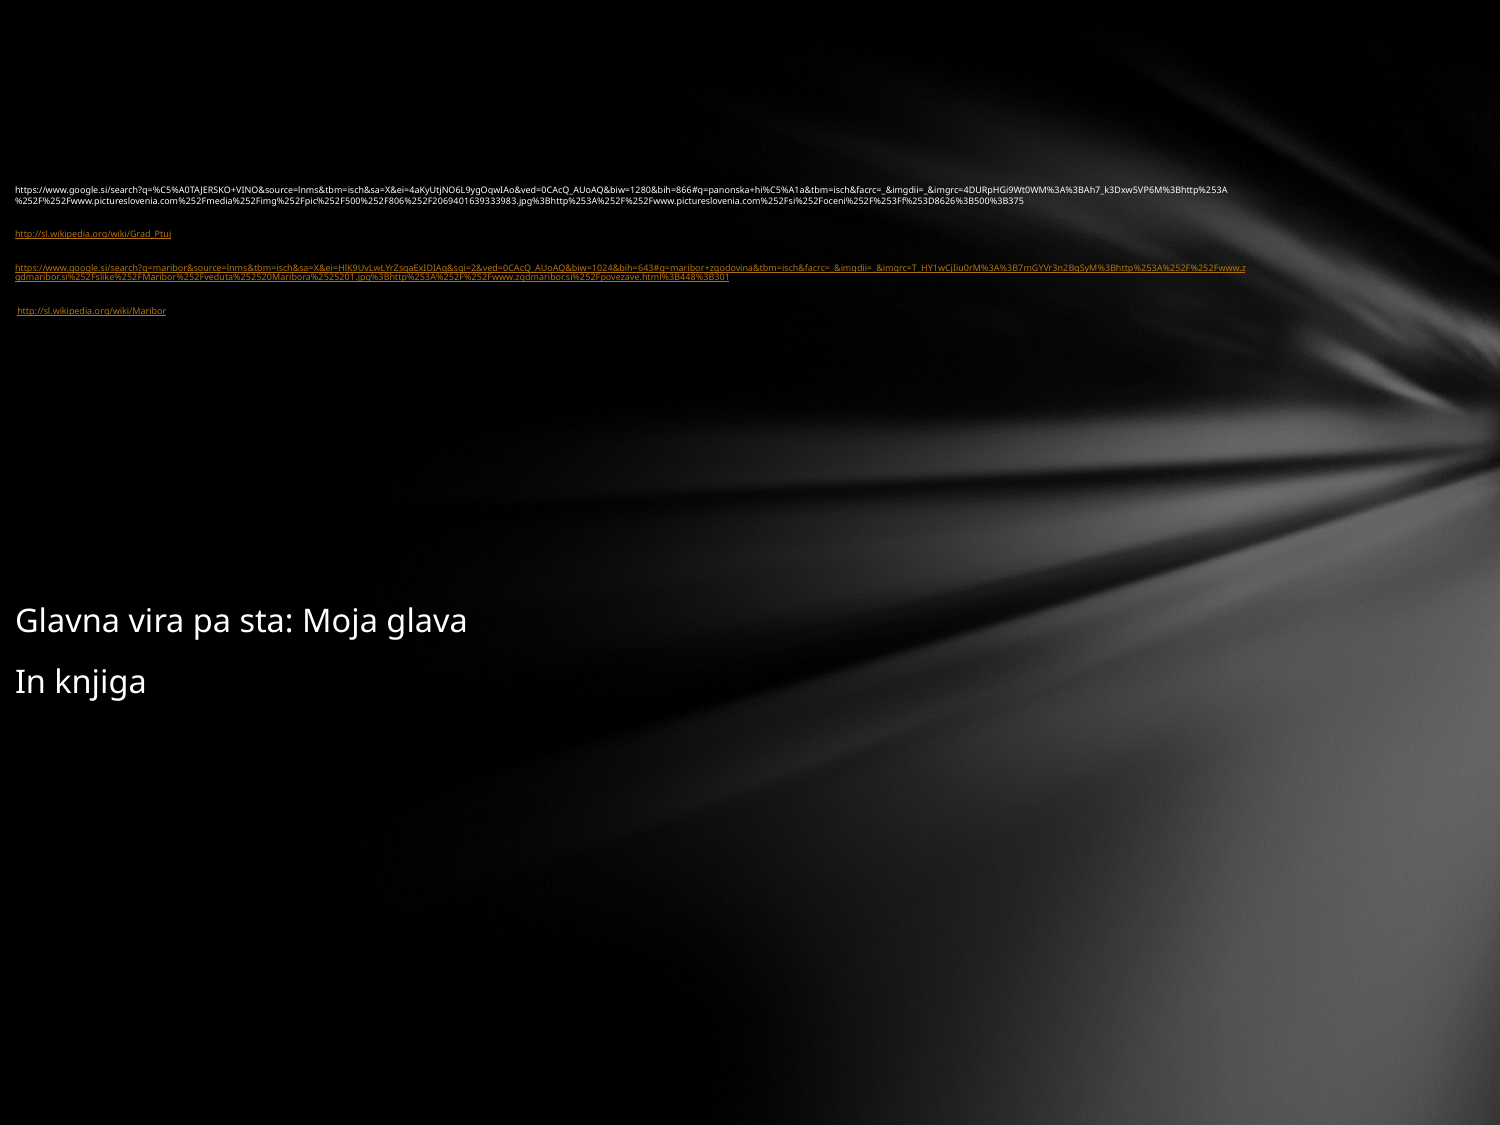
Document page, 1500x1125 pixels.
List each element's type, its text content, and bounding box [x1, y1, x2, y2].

list https://www.google.si/search?q=%C5%A0TAJERSKO+VINO&source=lnms&tbm=isch&sa=X&ei=4aKyUtjNO6L9ygOqwIAo&ved=0CAcQ_AUoAQ&biw=1280&bih=866#q=panonska+hi%C5%A1a&tbm=isch&facrc=_&imgdii=_&imgrc=4DURpHGi9Wt0WM%3A%3BAh7_k3Dxw5VP6M%3Bhttp%253A%252F%252Fwww.pictureslovenia.com%252Fmedia%252Fimg%252Fpic%252F500%252F806%252F2069401639333983.jpg%3Bhttp%253A%252F%252Fwww.pictureslovenia.com%252Fsi%252Foceni%252F%253Ff%253D8626%3B500%3B375 http://sl.wikipedia.org/wiki/Grad_Ptuj https://www.google.si/search?q=maribor&source=lnms&tbm=isch&sa=X&ei=HlK9UvLwLYrZsgaExIDIAg&sqi=2&ved=0CAcQ_AUoAQ&biw=1024&bih=643#q=maribor+zgodovina&tbm=isch&facrc=_&imgdii=_&imgrc=T_HY1wCjIiu0rM%3A%3B7mGYVr3n2BgSyM%3Bhttp%253A%252F%252Fwww.zgdmaribor.si%252Fslike%252FMaribor%252Fveduta%252520Maribora%2525201.jpg%3Bhttp%253A%252F%252Fwww.zgdmaribor.si%252Fpovezave.html%3B448%3B301 http://sl.wikipedia.org/wiki/Maribor Glavna vira pa sta: Moja glava In knjiga [0, 177, 1260, 953]
picture [0, 0, 1500, 1125]
